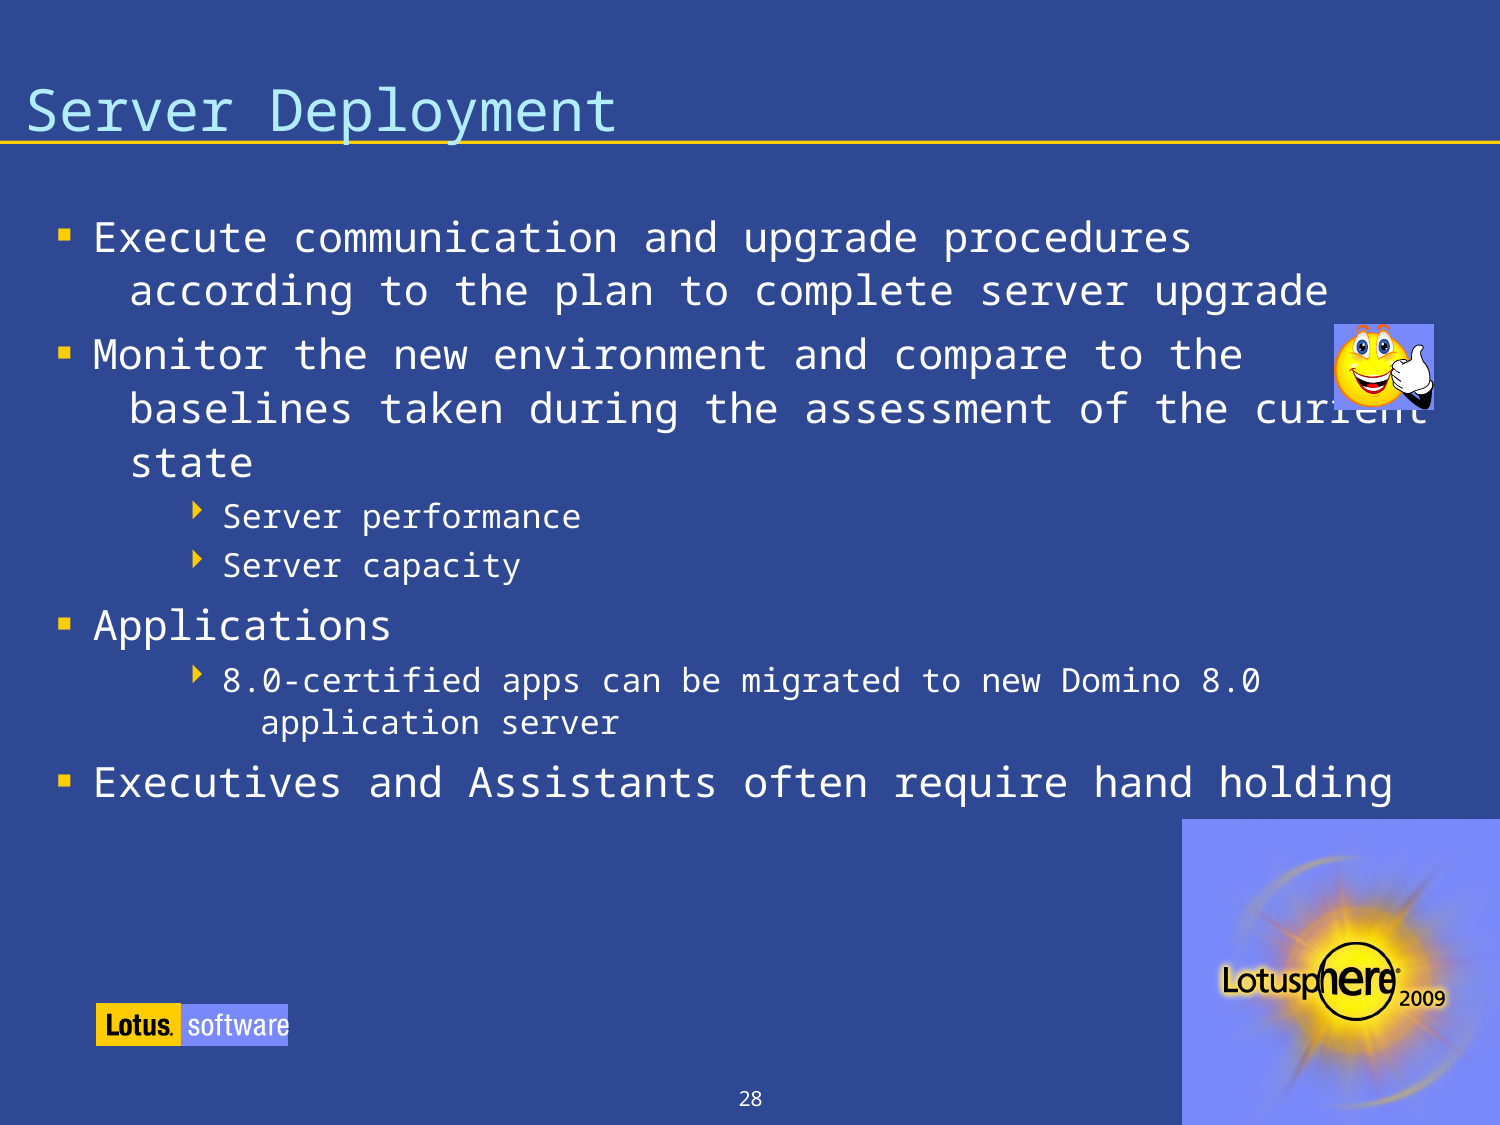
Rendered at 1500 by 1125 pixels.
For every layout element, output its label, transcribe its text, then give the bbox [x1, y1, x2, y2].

picture [96, 1030, 289, 1046]
picture [1333, 323, 1434, 410]
picture [1181, 818, 1500, 1125]
title Server Deployment [24, 68, 1378, 151]
list Execute communication and upgrade procedures according to the plan to complete server upgrade Monitor the new environment and compare to the baselines taken during the assessment of the current state Server performance Server capacity Applications 8.0-certified apps can be migrated to new Domino 8.0 application server Executives and Assistants often require hand holding [53, 203, 1440, 1030]
